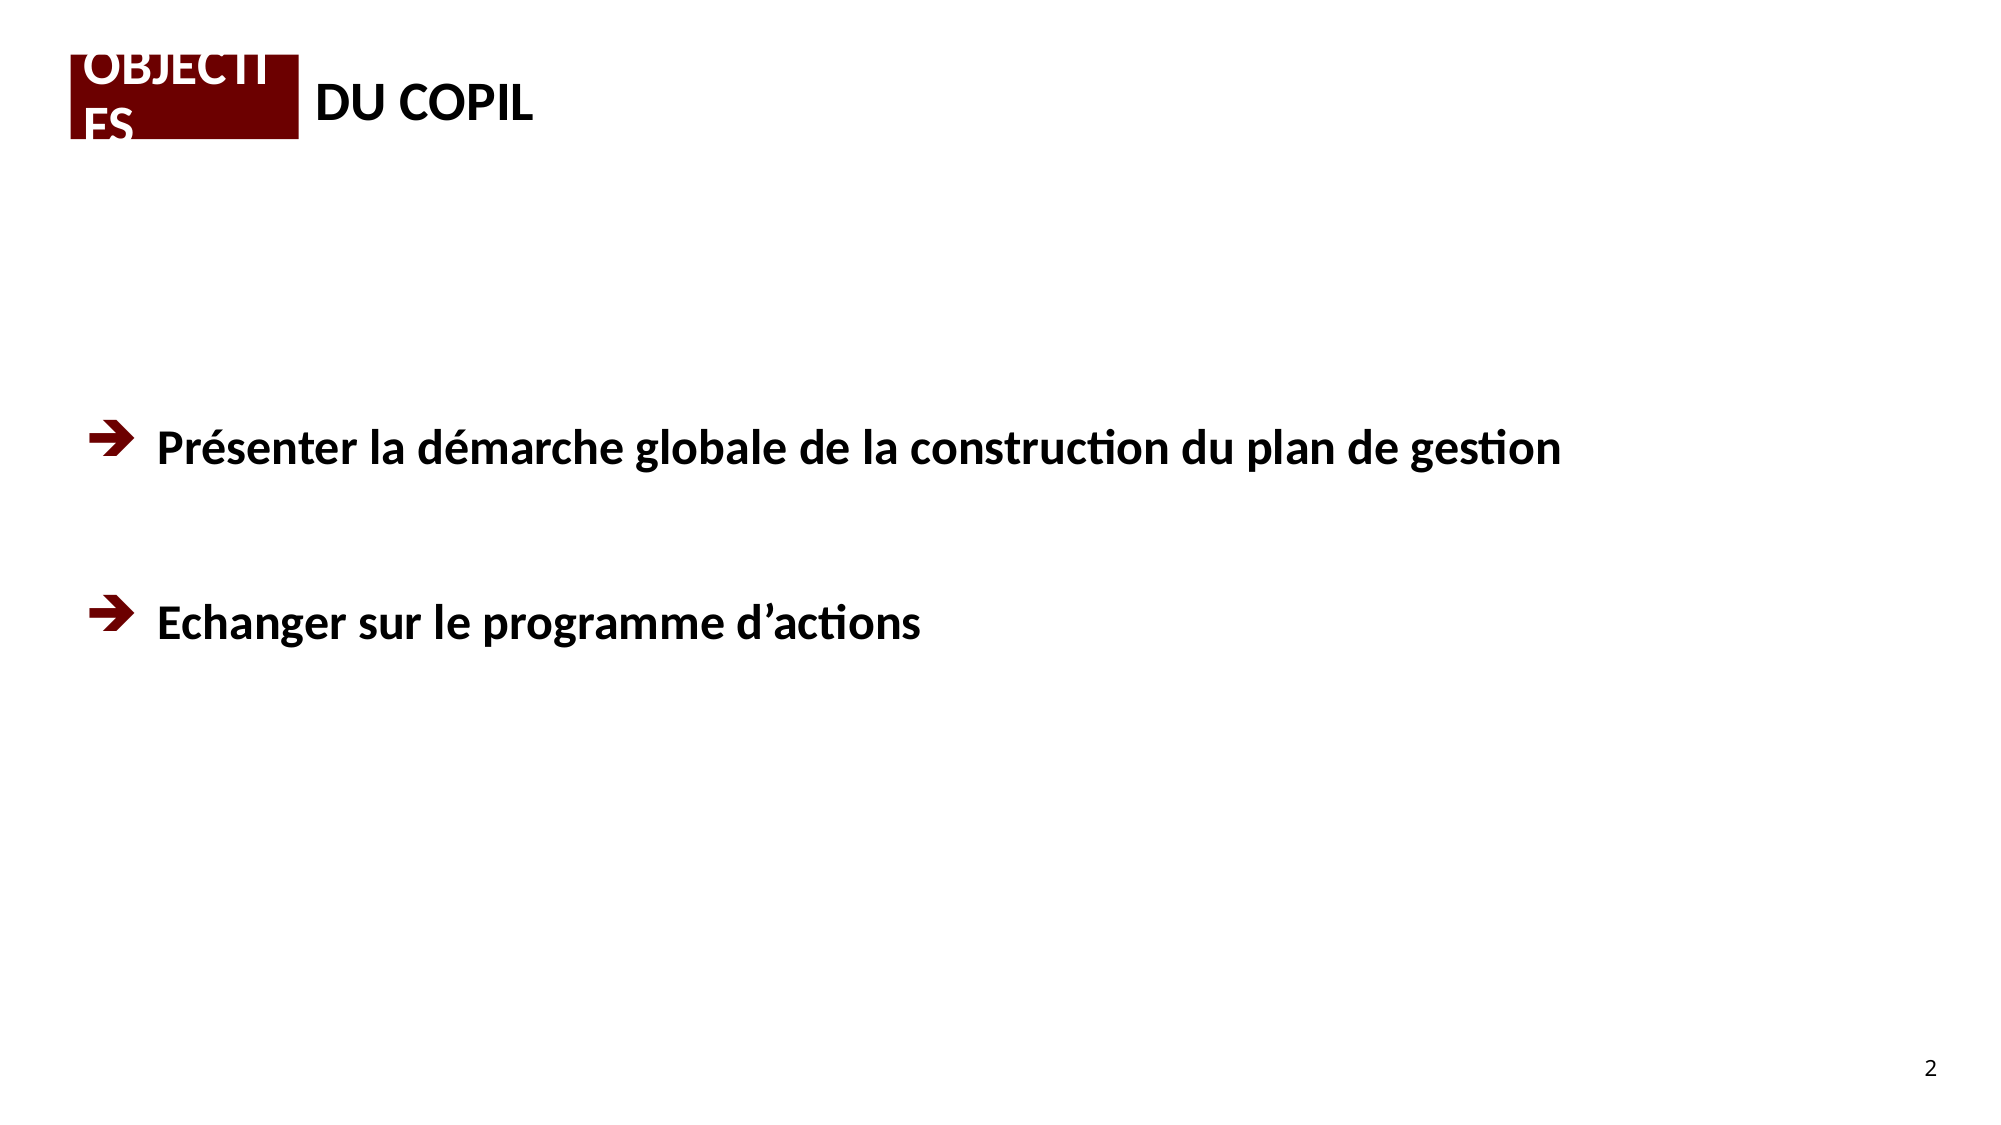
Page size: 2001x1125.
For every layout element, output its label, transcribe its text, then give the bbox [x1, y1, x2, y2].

text_box Présenter la démarche globale de la construction du plan de gestion Echanger sur le programme d’actions [70, 407, 1819, 1100]
text_box Du COPIL [298, 56, 1700, 141]
title Objectifs [70, 54, 299, 140]
slide_number <numéro> [1894, 1059, 1967, 1084]
